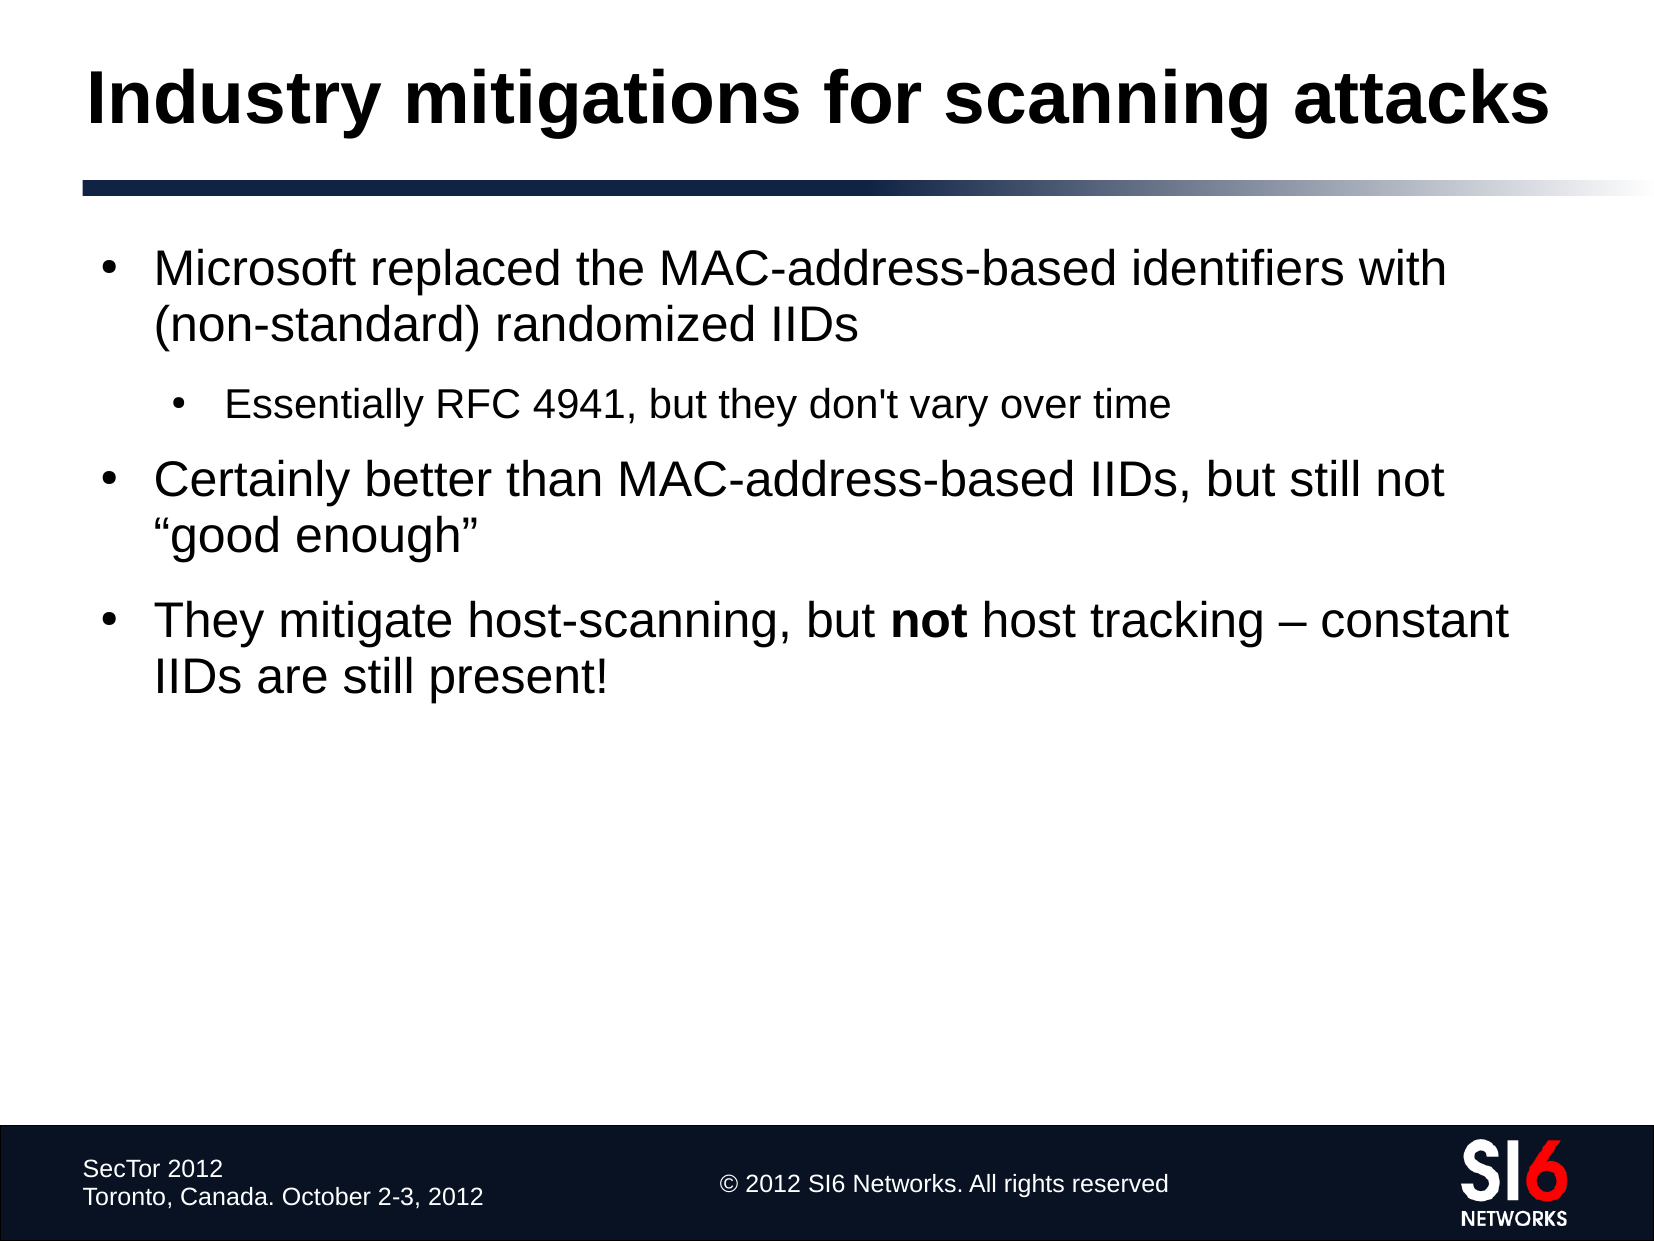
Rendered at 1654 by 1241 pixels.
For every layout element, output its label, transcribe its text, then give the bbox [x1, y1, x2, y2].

title Industry mitigations for scanning attacks [86, 30, 1576, 166]
picture [1461, 1139, 1567, 1226]
list Microsoft replaced the MAC-address-based identifiers with (non-standard) randomized IIDs Essentially RFC 4941, but they don't vary over time Certainly better than MAC-address-based IIDs, but still not “good enough” They mitigate host-scanning, but not host tracking – constant IIDs are still present! [82, 240, 1571, 1059]
